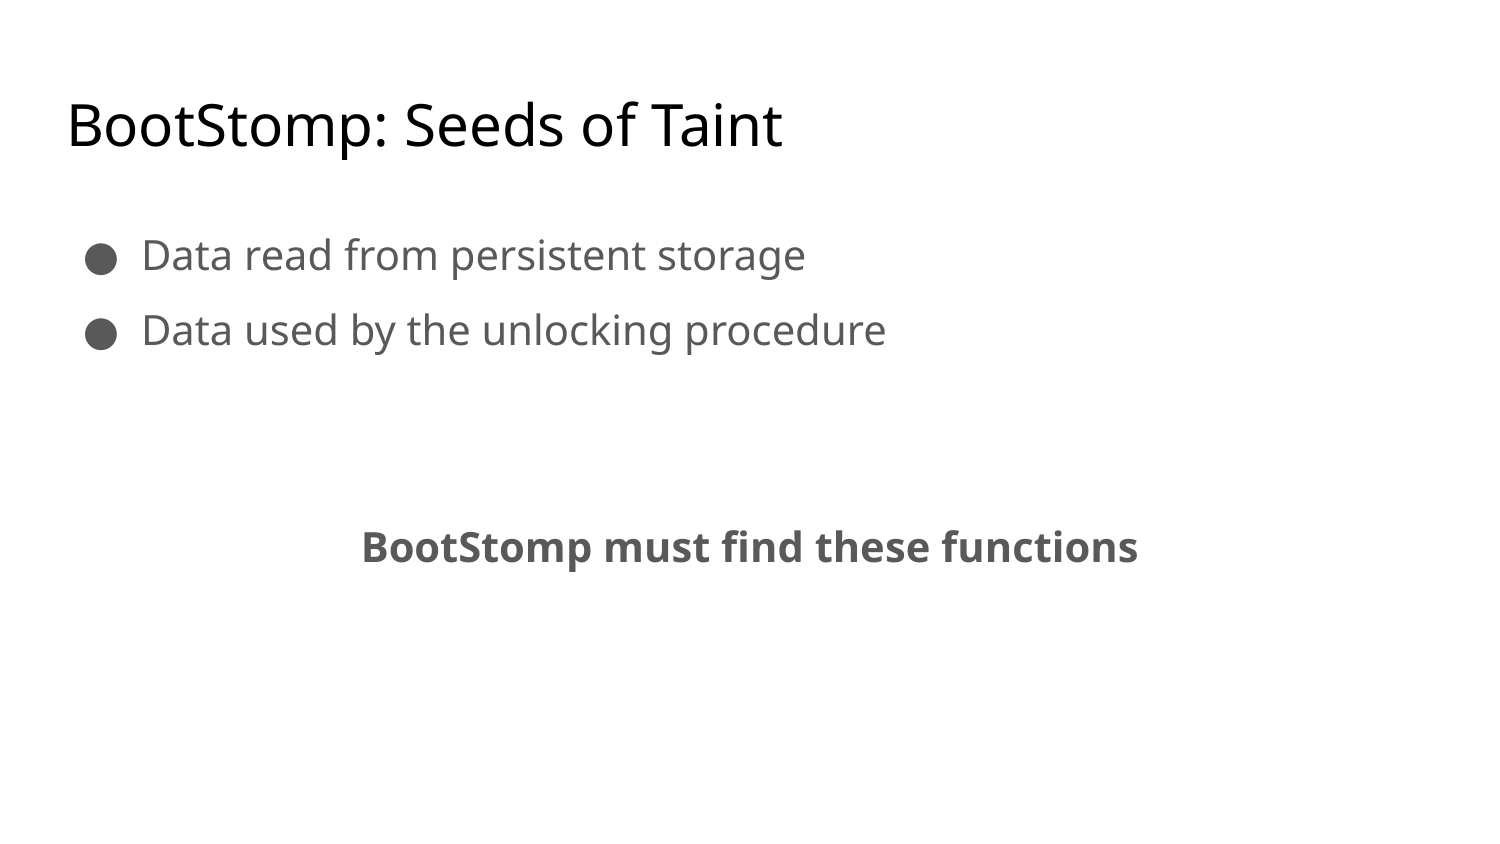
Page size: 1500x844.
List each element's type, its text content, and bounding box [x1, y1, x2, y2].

list Data read from persistent storage Data used by the unlocking procedure BootStomp must find these functions [51, 189, 1449, 750]
title BootStomp: Seeds of Taint [51, 72, 1449, 167]
